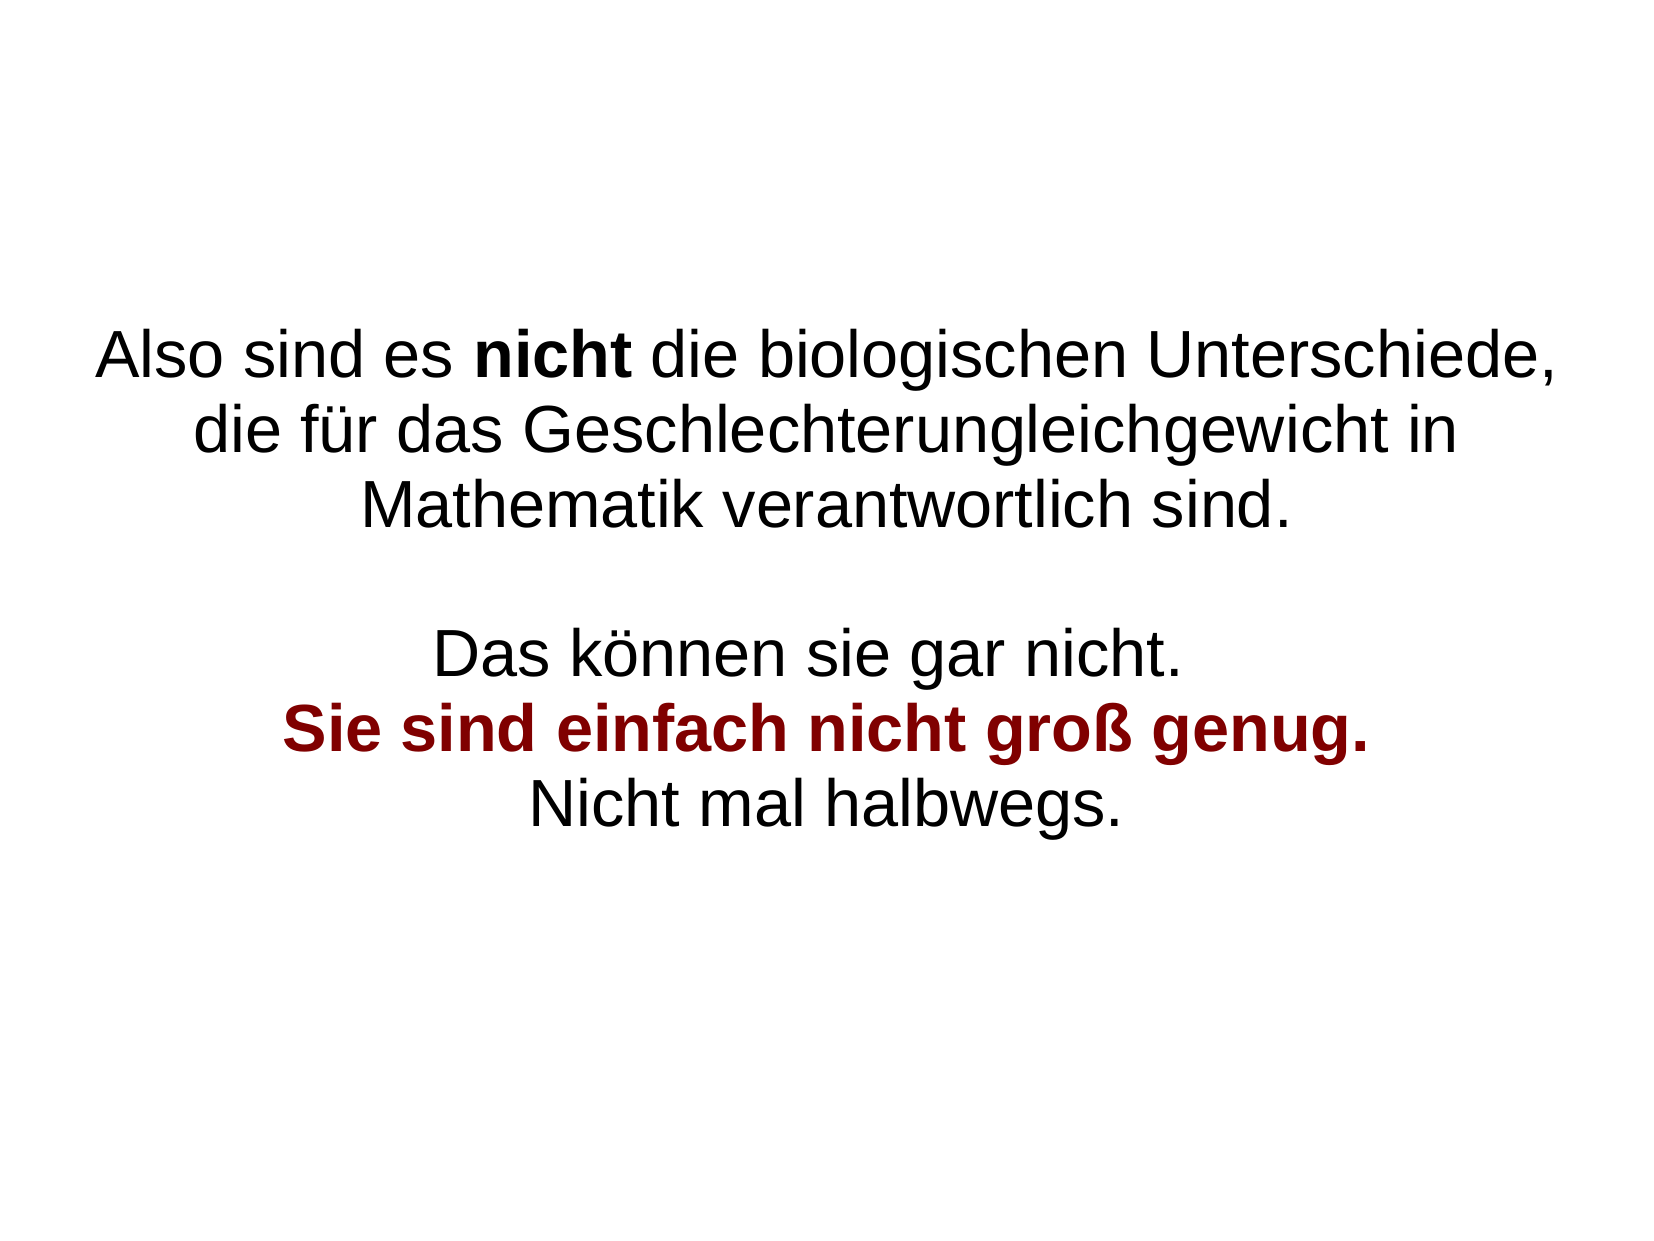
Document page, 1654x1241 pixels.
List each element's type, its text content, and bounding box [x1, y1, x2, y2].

subtitle Also sind es nicht die biologischen Unterschiede, die für das Geschlechterungleichgewicht in Mathematik verantwortlich sind. Das können sie gar nicht. Sie sind einfach nicht groß genug. Nicht mal halbwegs. [82, 49, 1571, 1109]
